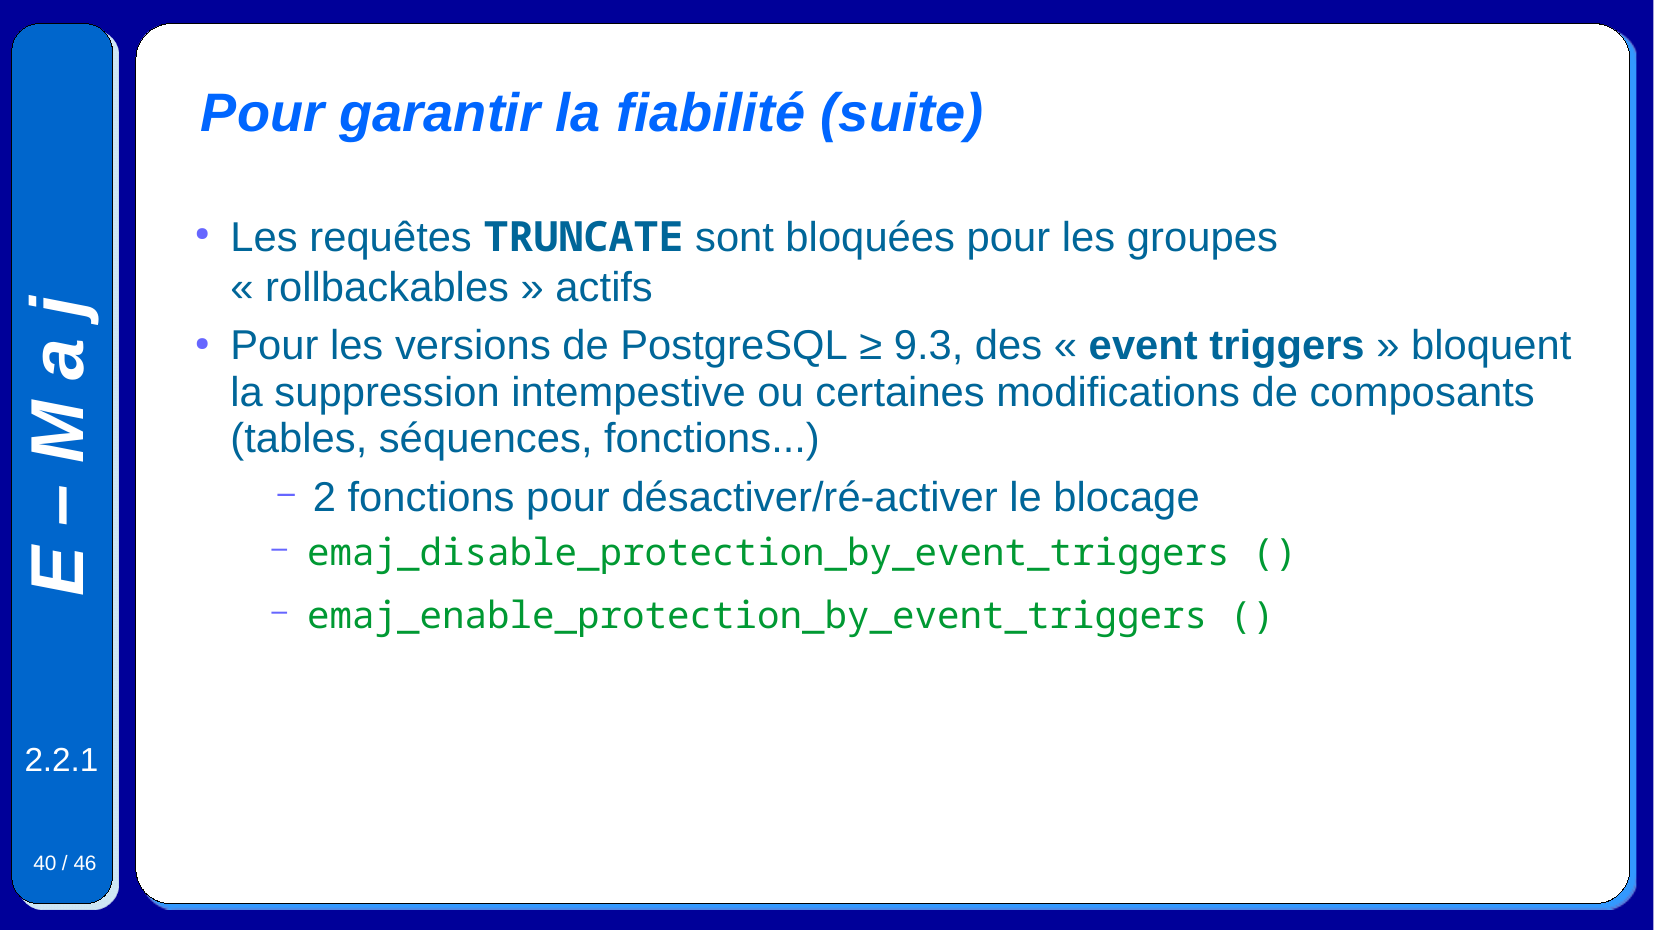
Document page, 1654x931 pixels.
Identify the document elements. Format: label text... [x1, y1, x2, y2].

list Les requêtes TRUNCATE sont bloquées pour les groupes « rollbackables » actifs Pour les versions de PostgreSQL ≥ 9.3, des « event triggers » bloquent la suppression intempestive ou certaines modifications de composants (tables, séquences, fonctions...) 2 fonctions pour désactiver/ré-activer le blocage emaj_disable_protection_by_event_triggers () emaj_enable_protection_by_event_triggers () [177, 206, 1587, 827]
title Pour garantir la fiabilité (suite) [200, 34, 1575, 191]
